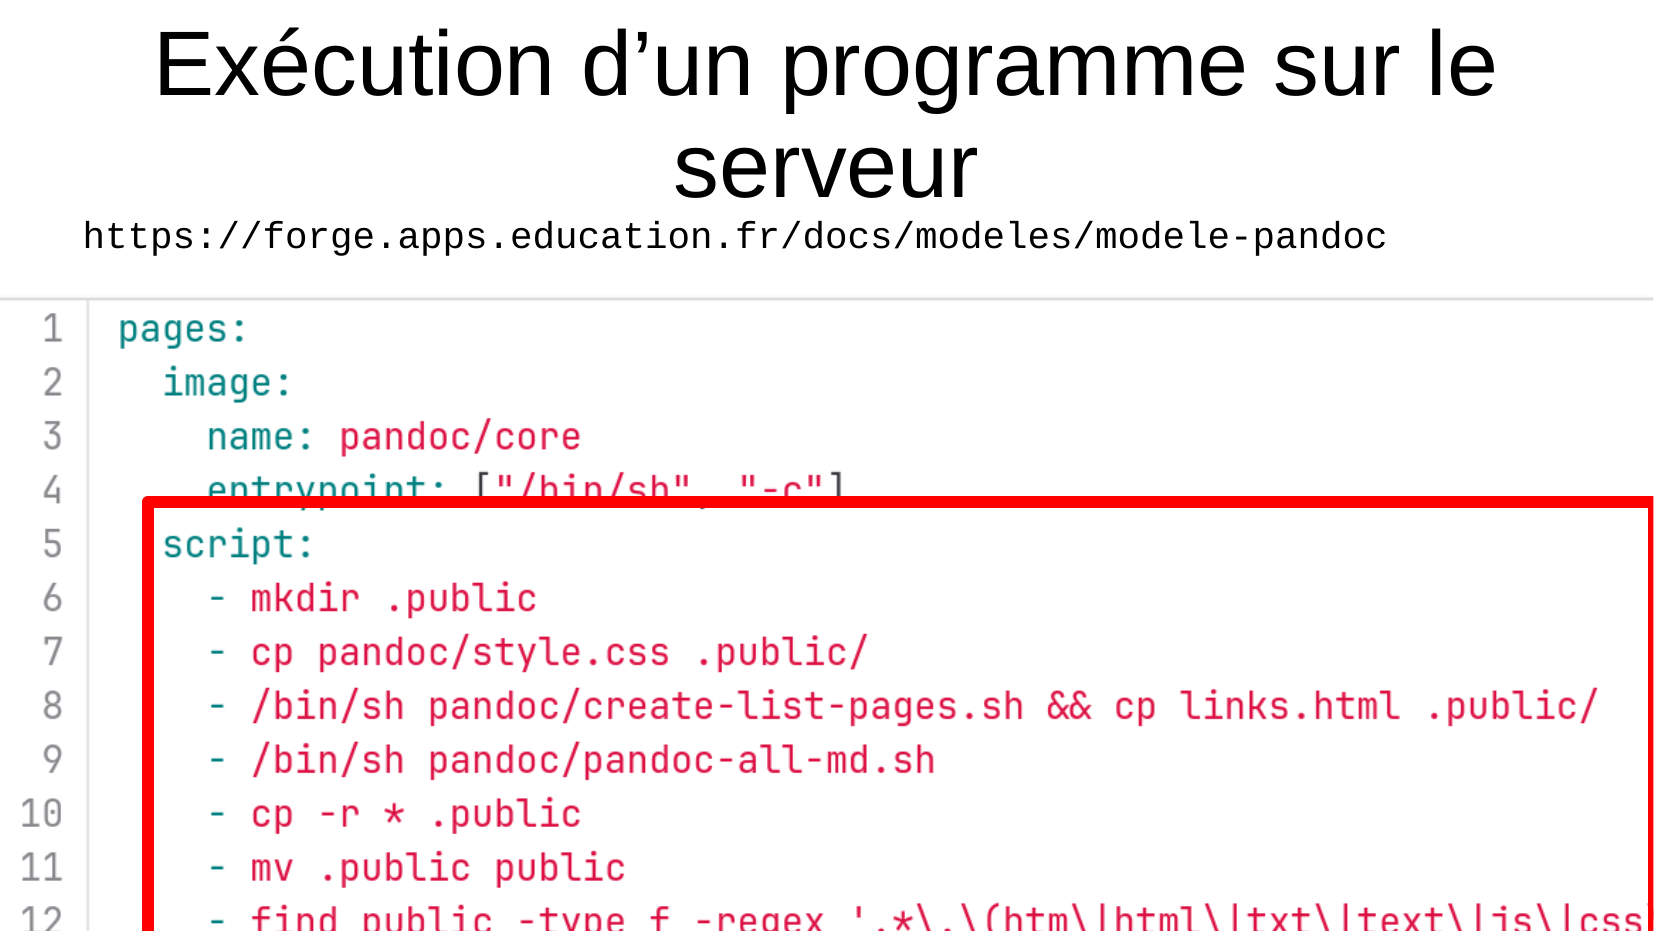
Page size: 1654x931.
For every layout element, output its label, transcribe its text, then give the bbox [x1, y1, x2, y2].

title Exécution d’un programme sur le serveur [82, 12, 1571, 217]
picture [154, 508, 1648, 931]
picture [0, 295, 1654, 931]
list https://forge.apps.education.fr/docs/modeles/modele-pandoc [82, 217, 1571, 295]
